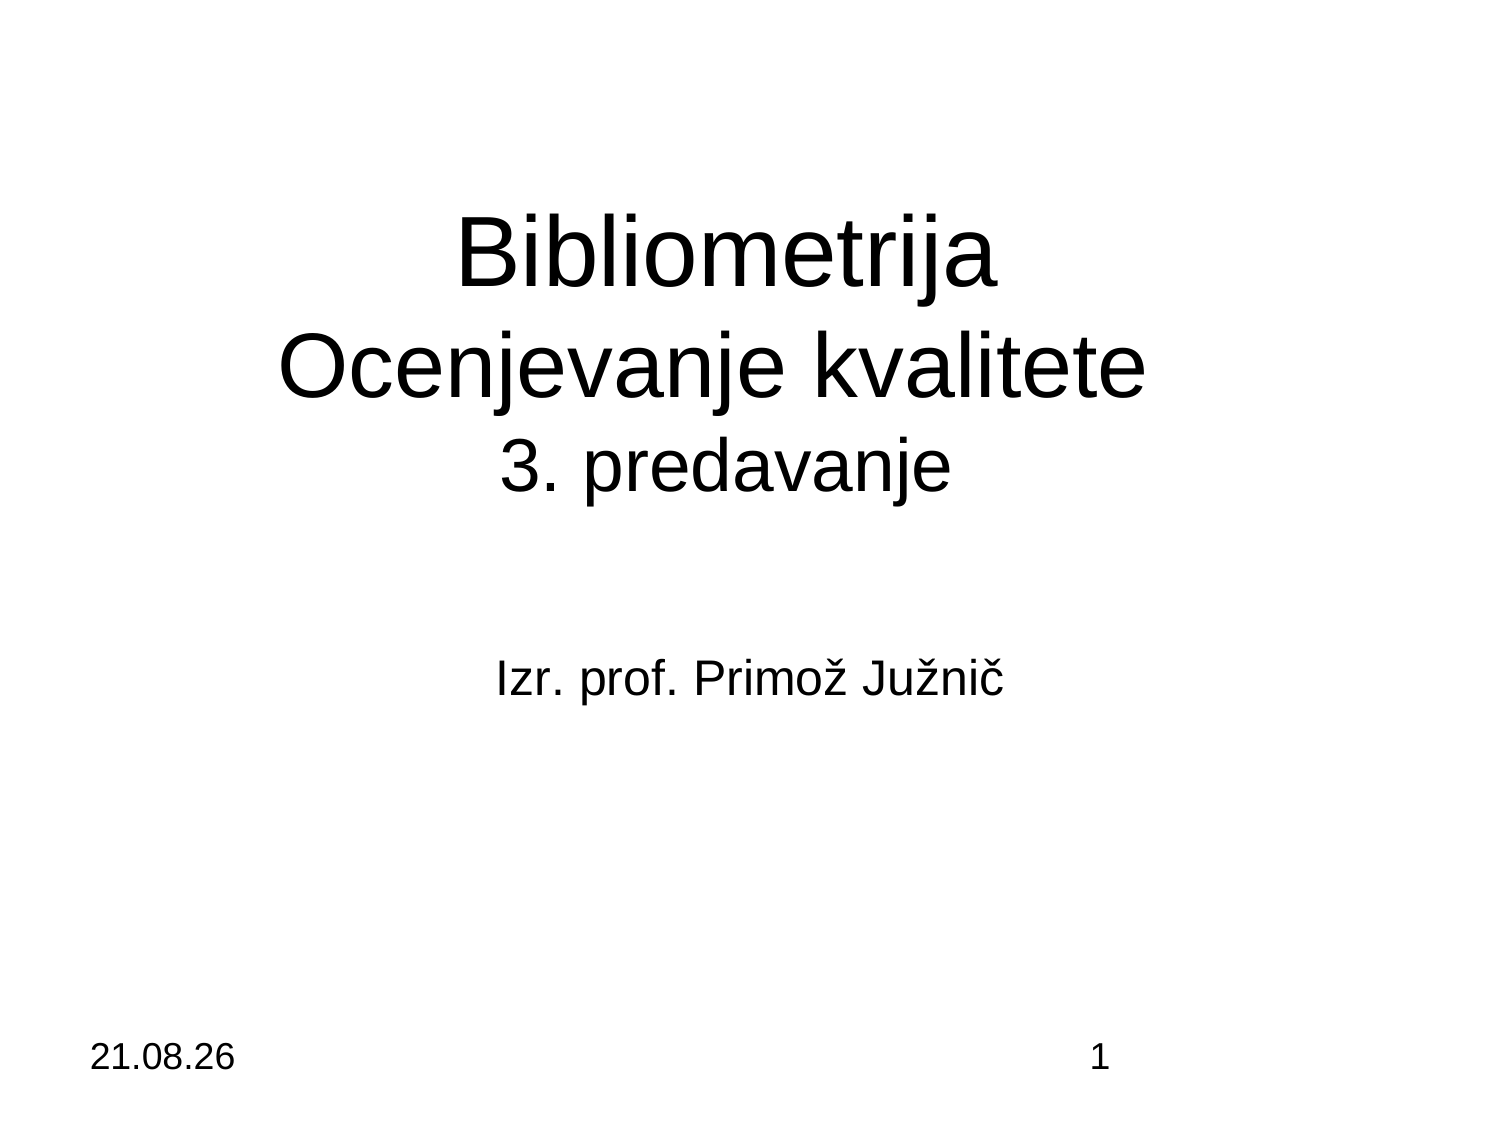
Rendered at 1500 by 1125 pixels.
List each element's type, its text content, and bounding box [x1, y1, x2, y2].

subtitle Izr. prof. Primož Južnič [225, 637, 1276, 926]
title Bibliometrija Ocenjevanje kvalitete 3. predavanje [112, 101, 1341, 591]
